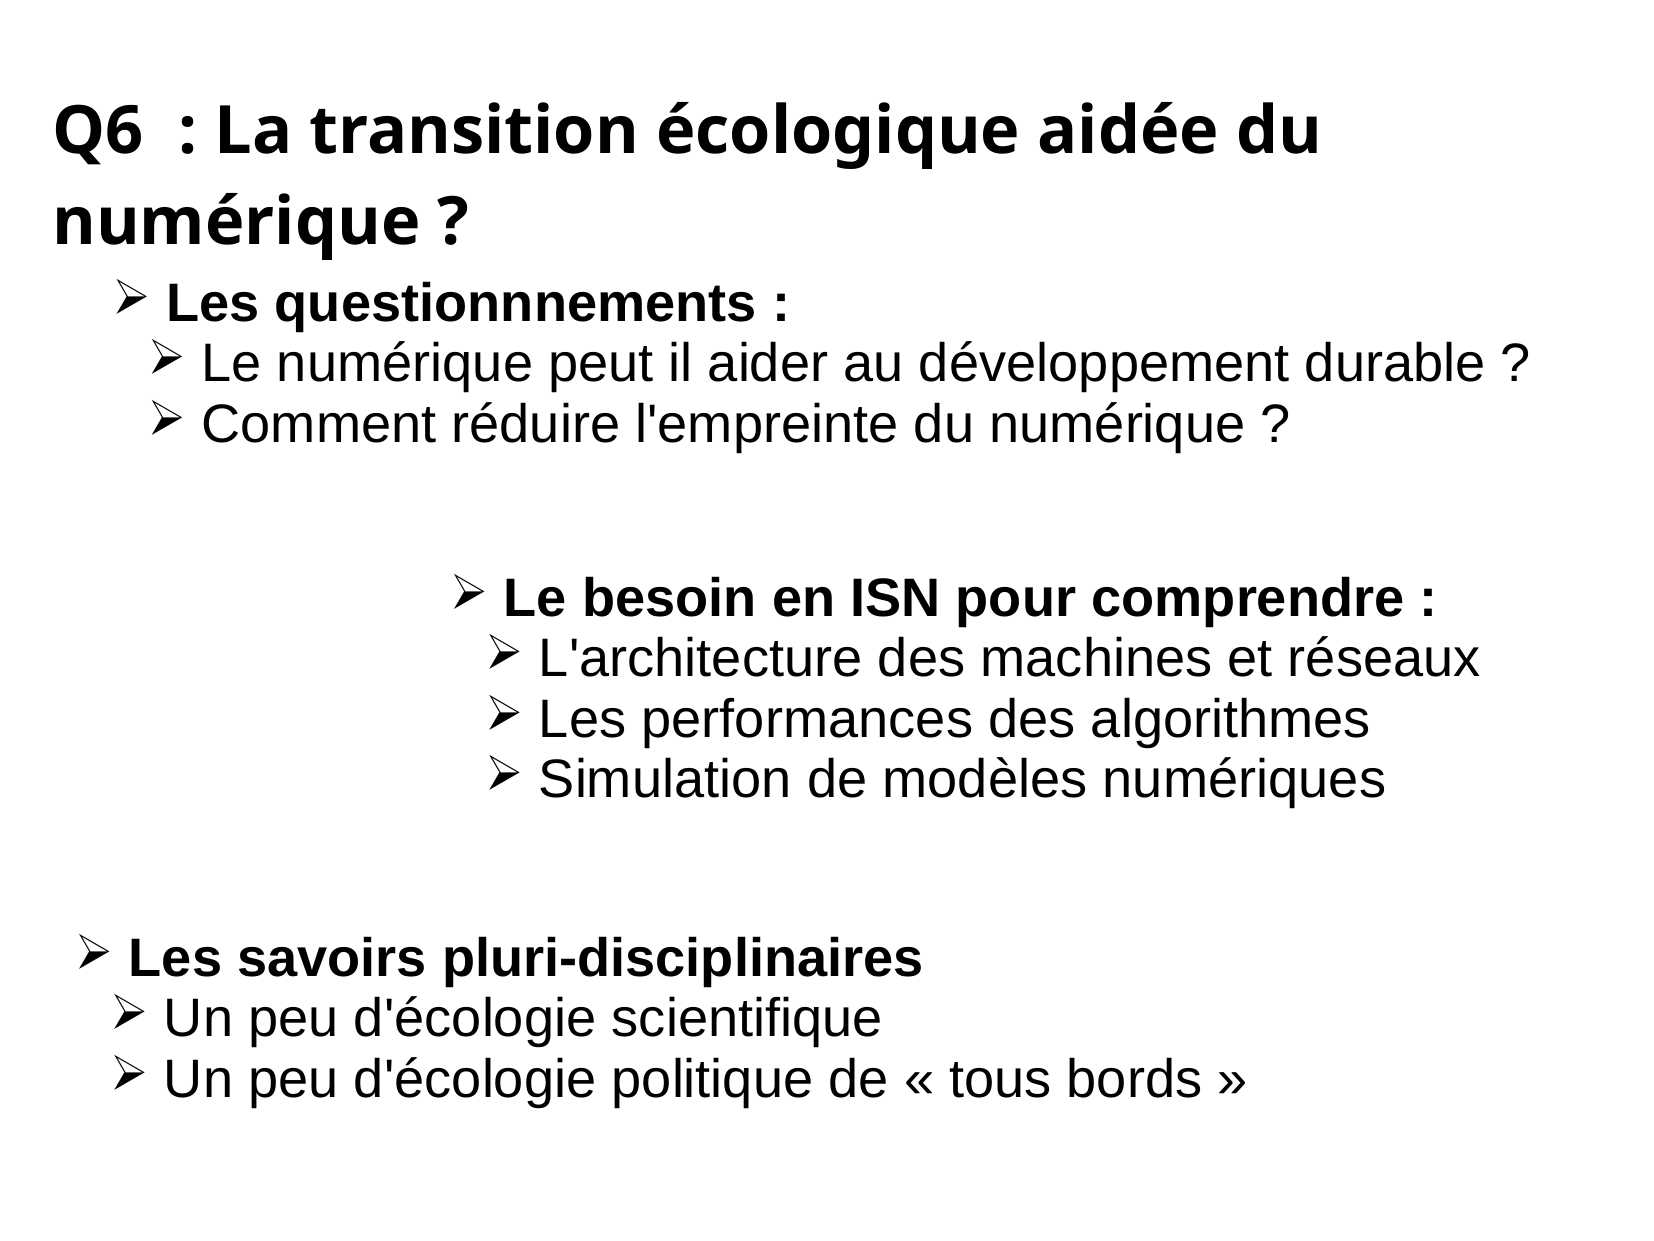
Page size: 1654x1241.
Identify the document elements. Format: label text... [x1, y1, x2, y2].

text_box Les questionnnements : Le numérique peut il aider au développement durable ? Comment réduire l'empreinte du numérique ? [97, 199, 1549, 462]
text_box Le besoin en ISN pour comprendre : L'architecture des machines et réseaux Les performances des algorithmes Simulation de modèles numériques [435, 495, 1654, 878]
text_box Les savoirs pluri-disciplinaires Un peu d'écologie scientifique Un peu d'écologie politique de « tous bords » [60, 855, 1283, 1117]
text_box Q6 : La transition écologique aidée du numérique ? [37, 75, 1654, 176]
